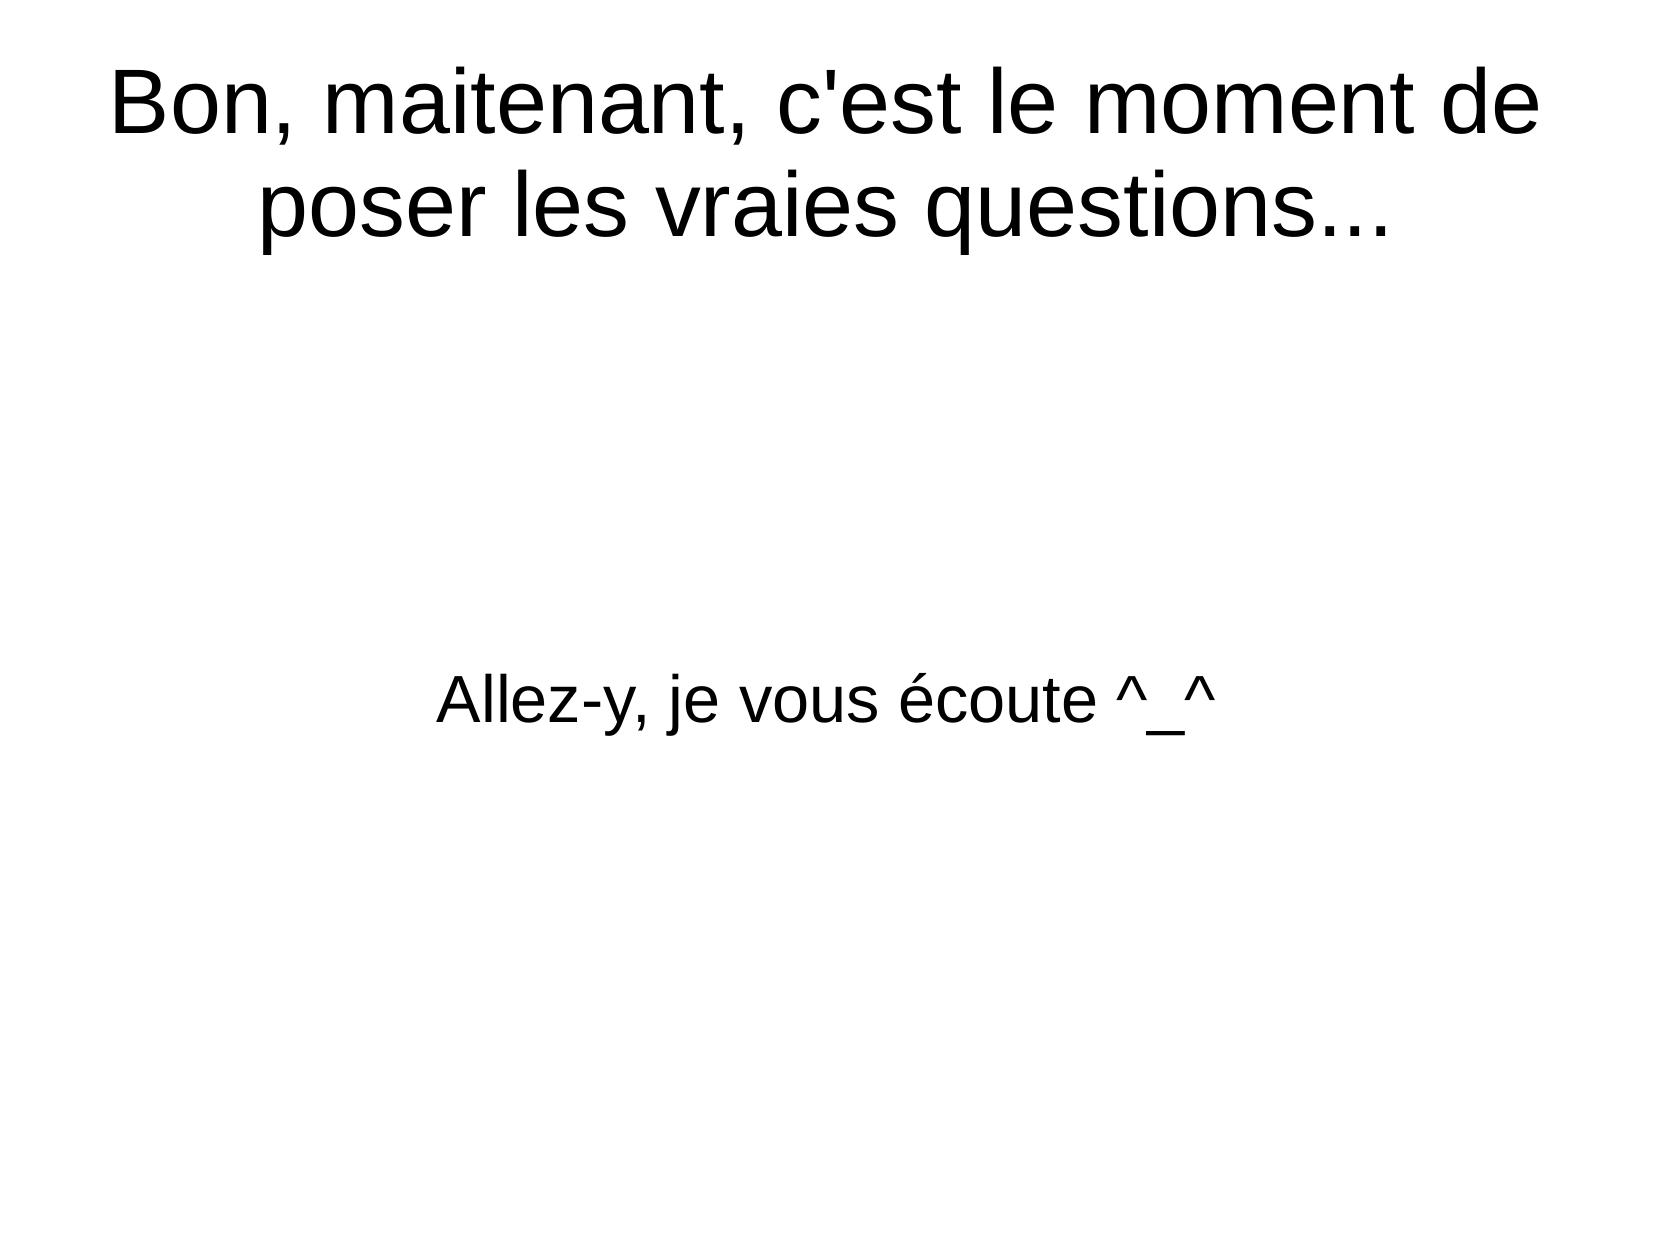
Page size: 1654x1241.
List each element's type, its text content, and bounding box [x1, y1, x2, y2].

title Bon, maitenant, c'est le moment de poser les vraies questions... [82, 50, 1571, 256]
subtitle Allez-y, je vous écoute ^_^ [82, 297, 1571, 1102]
